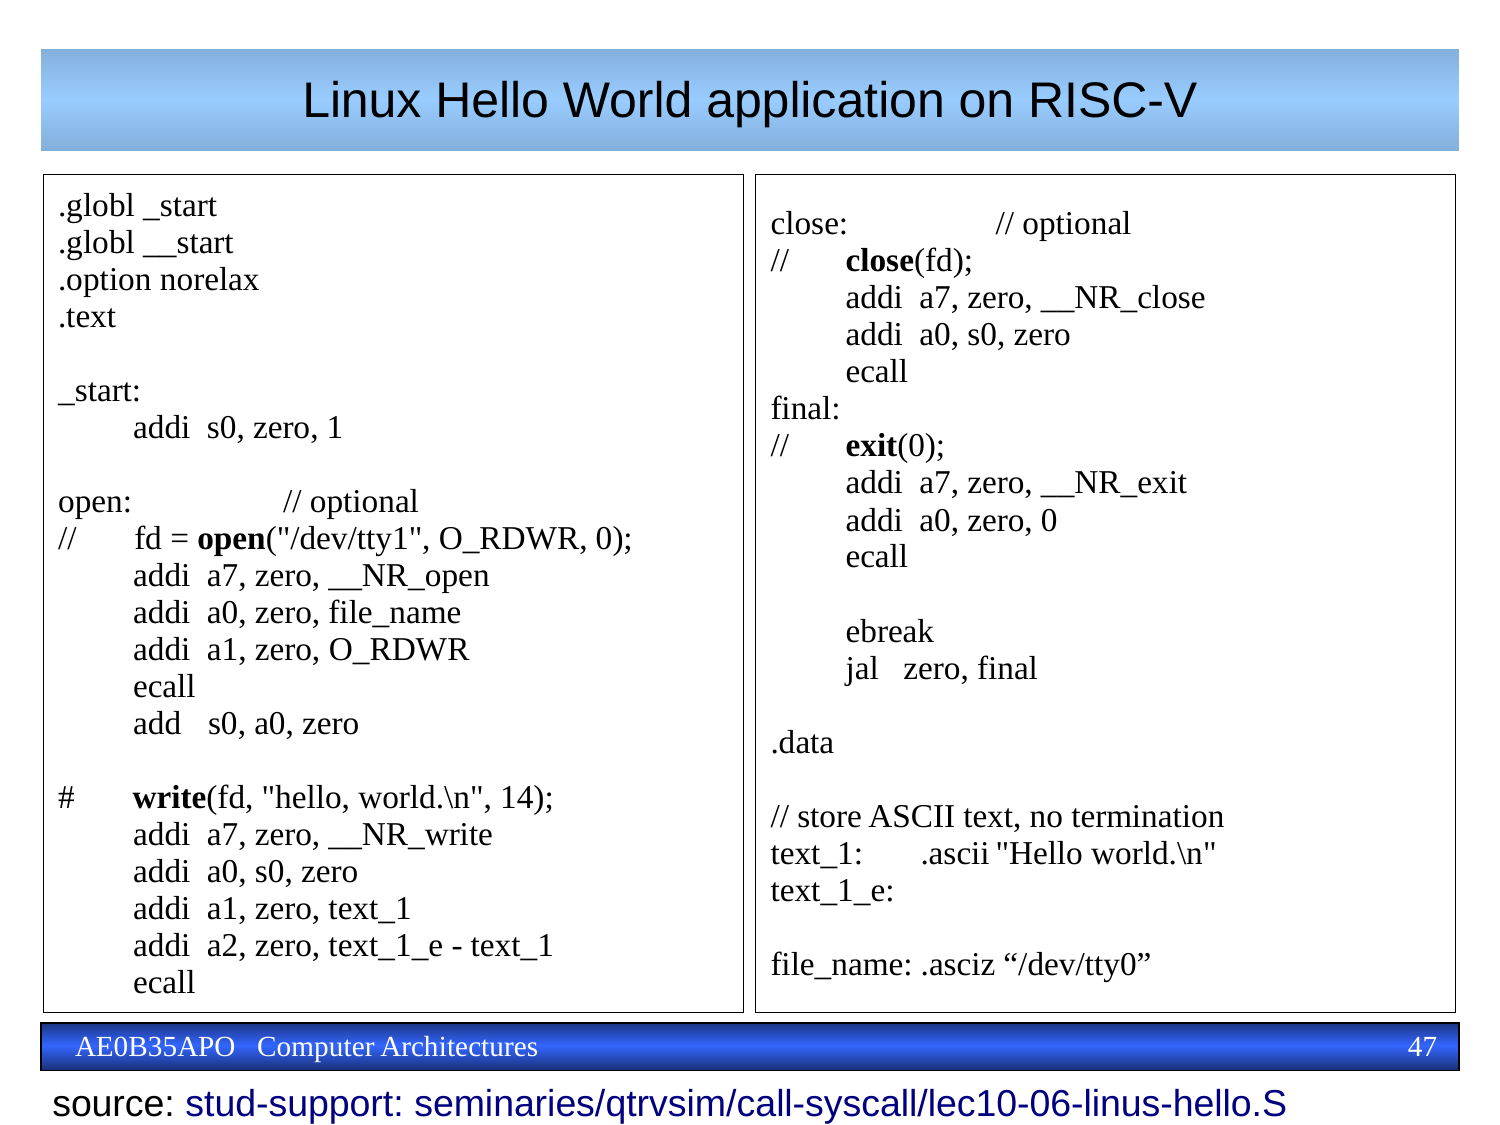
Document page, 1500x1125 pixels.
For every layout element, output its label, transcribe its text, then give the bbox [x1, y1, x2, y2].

title Linux Hello World application on RISC-V [41, 49, 1459, 151]
text_box close: // optional // close(fd); addi a7, zero, __NR_close addi a0, s0, zero ecall final: // exit(0); addi a7, zero, __NR_exit addi a0, zero, 0 ecall ebreak jal zero, final .data // store ASCII text, no termination text_1: .ascii "Hello world.\n" text_1_e: file_name: .asciz “/dev/tty0” [755, 174, 1456, 1013]
text_box .globl _start .globl __start .option norelax .text _start: addi s0, zero, 1 open: // optional // fd = open("/dev/tty1", O_RDWR, 0); addi a7, zero, __NR_open addi a0, zero, file_name addi a1, zero, O_RDWR ecall add s0, a0, zero # write(fd, "hello, world.\n", 14); addi a7, zero, __NR_write addi a0, s0, zero addi a1, zero, text_1 addi a2, zero, text_1_e - text_1 ecall [43, 174, 744, 1013]
text_box source: stud-support: seminaries/qtrvsim/call-syscall/lec10-06-linus-hello.S [37, 1074, 1438, 1125]
